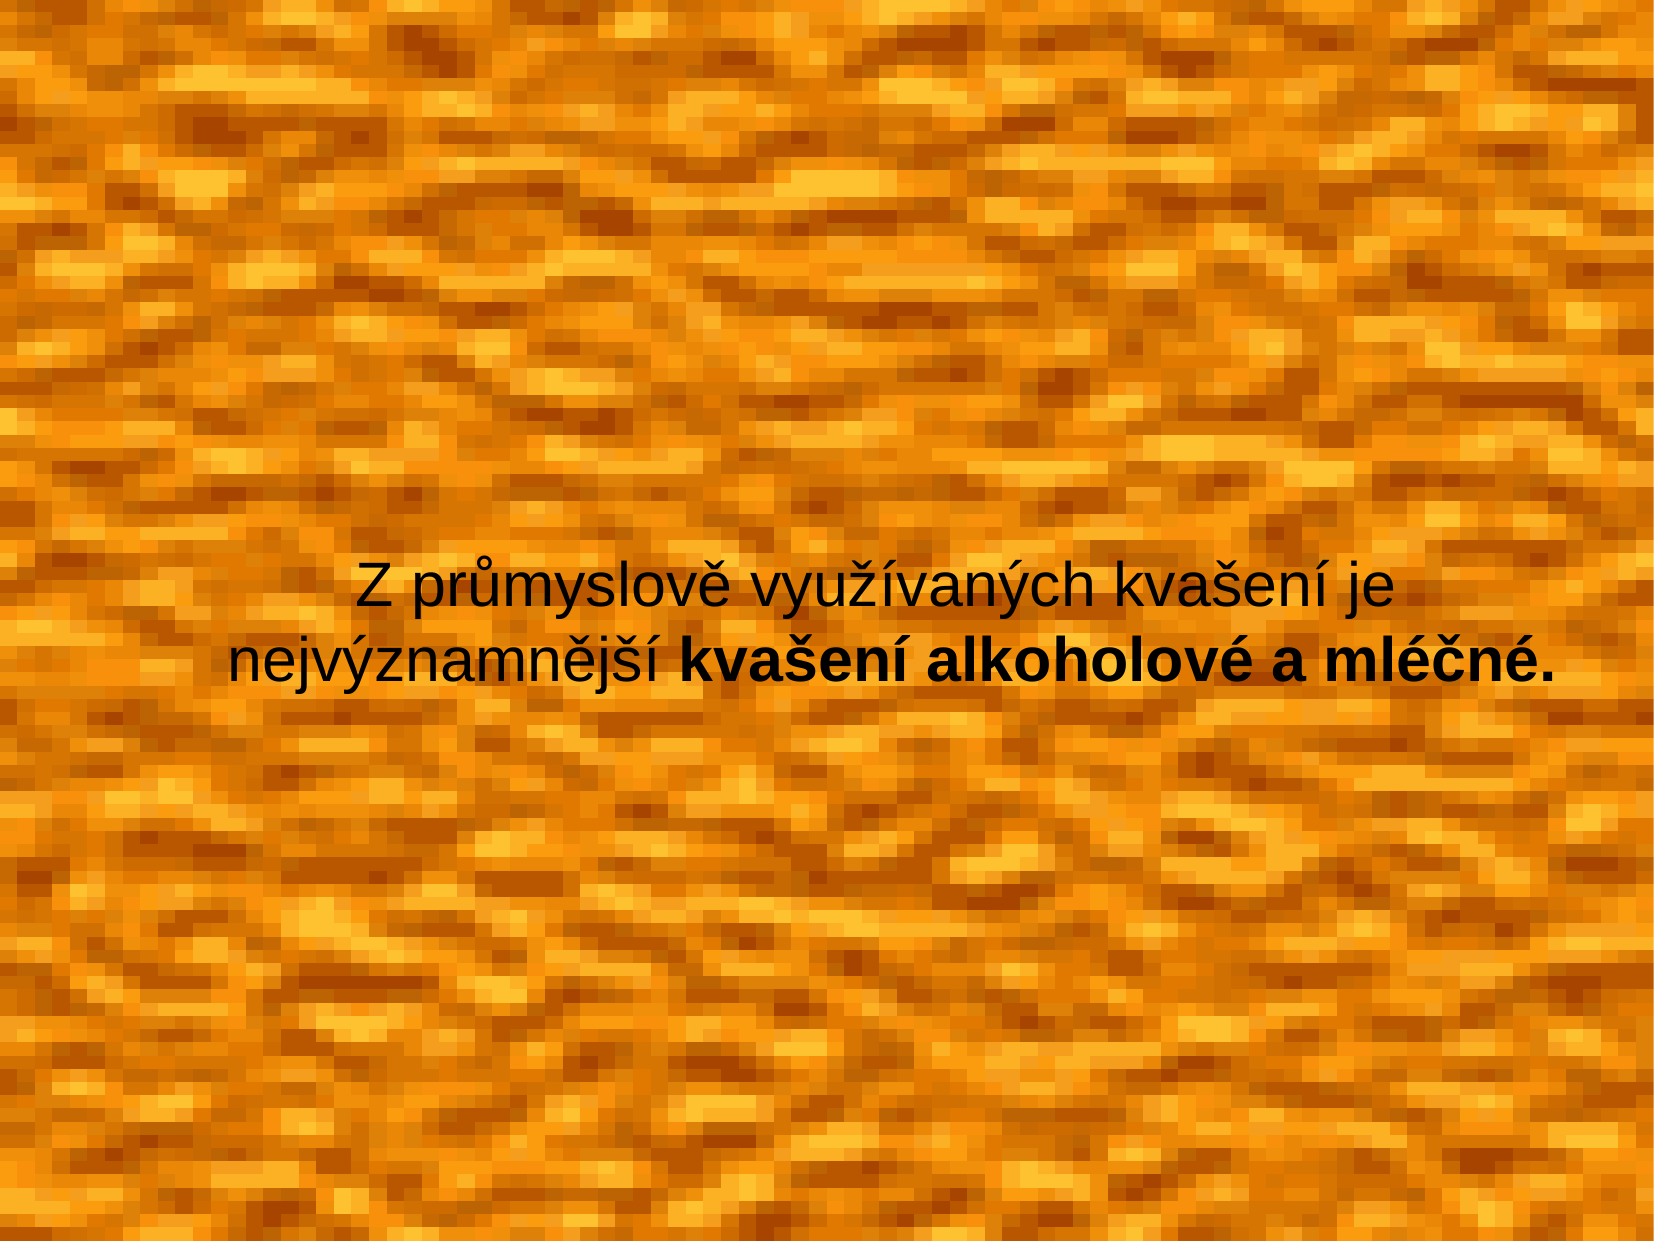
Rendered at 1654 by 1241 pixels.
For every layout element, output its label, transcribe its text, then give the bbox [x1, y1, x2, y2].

list Z průmyslově využívaných kvašení je nejvýznamnější kvašení alkoholové a mléčné. [82, 543, 1571, 697]
